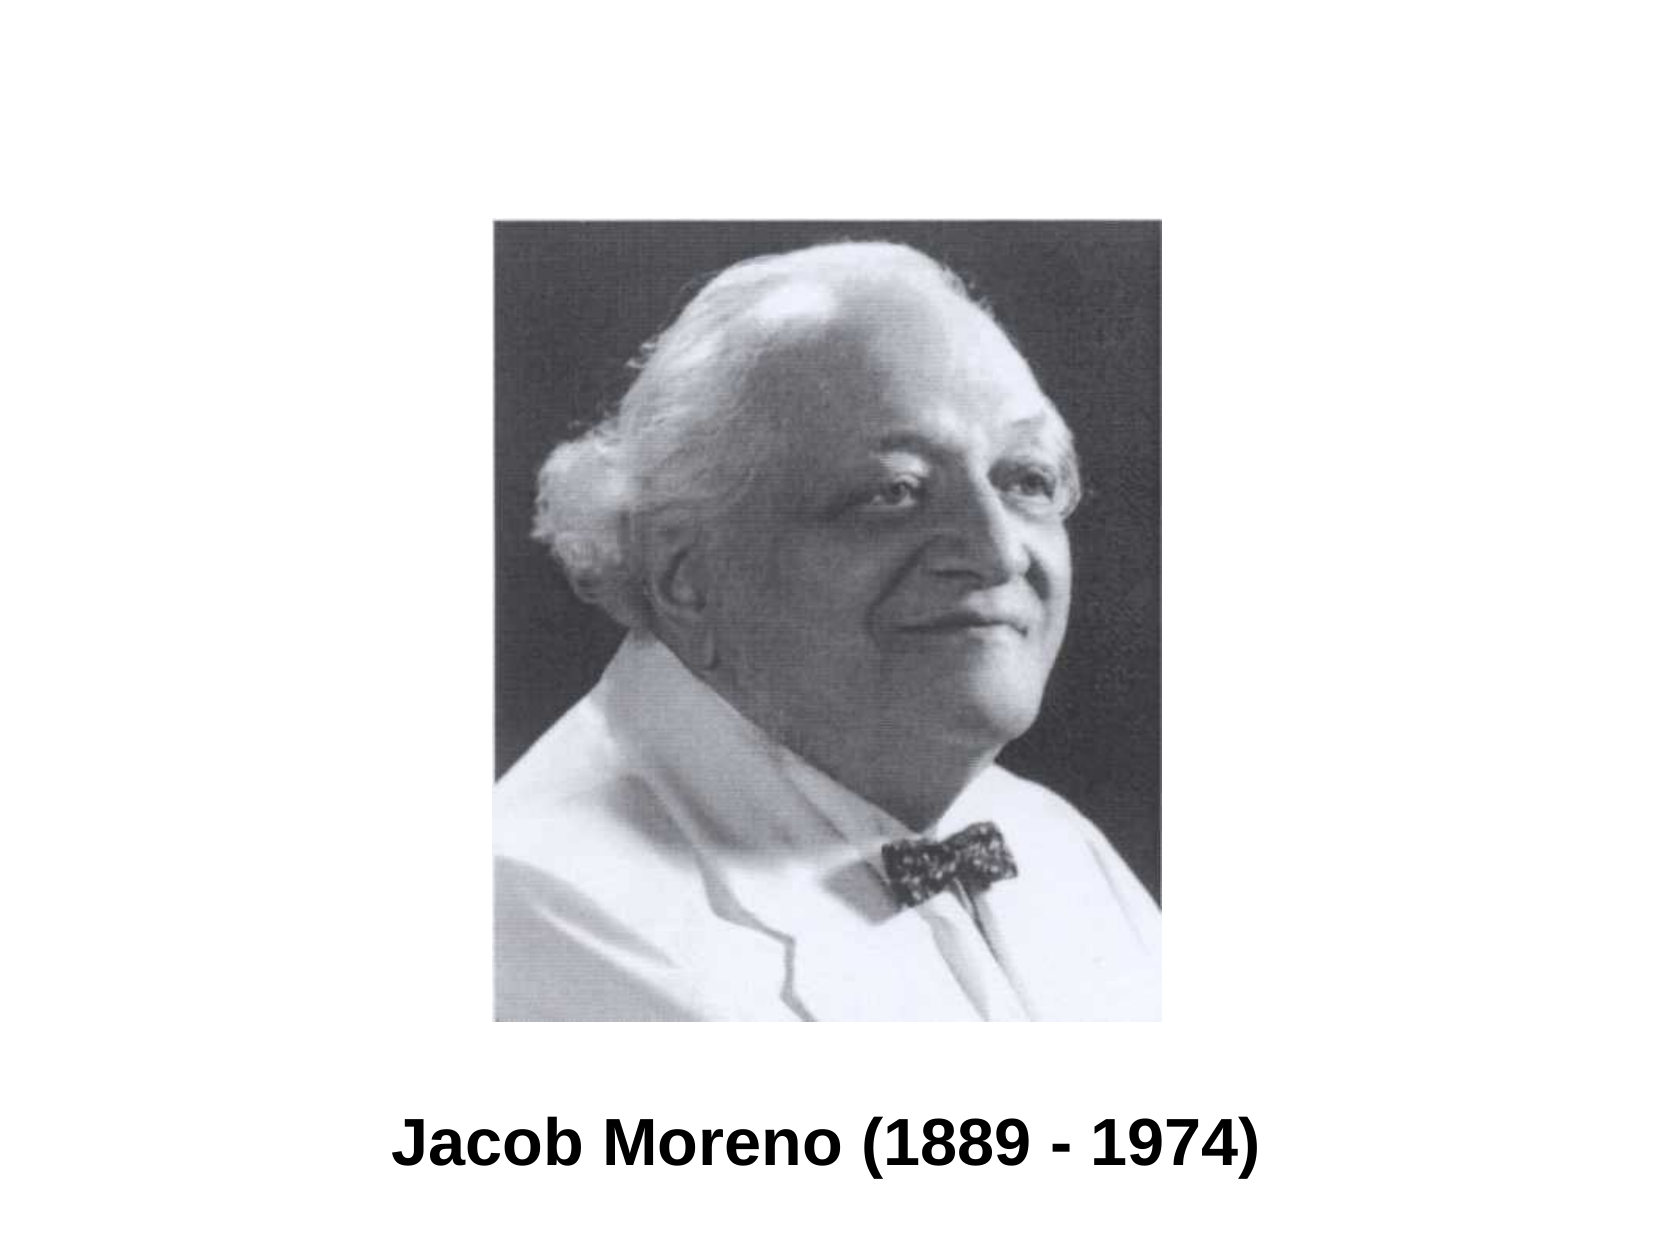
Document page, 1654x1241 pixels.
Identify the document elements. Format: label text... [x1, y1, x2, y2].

text_box Jacob Moreno (1889 - 1974) [362, 1097, 1291, 1175]
picture [492, 218, 1162, 1022]
